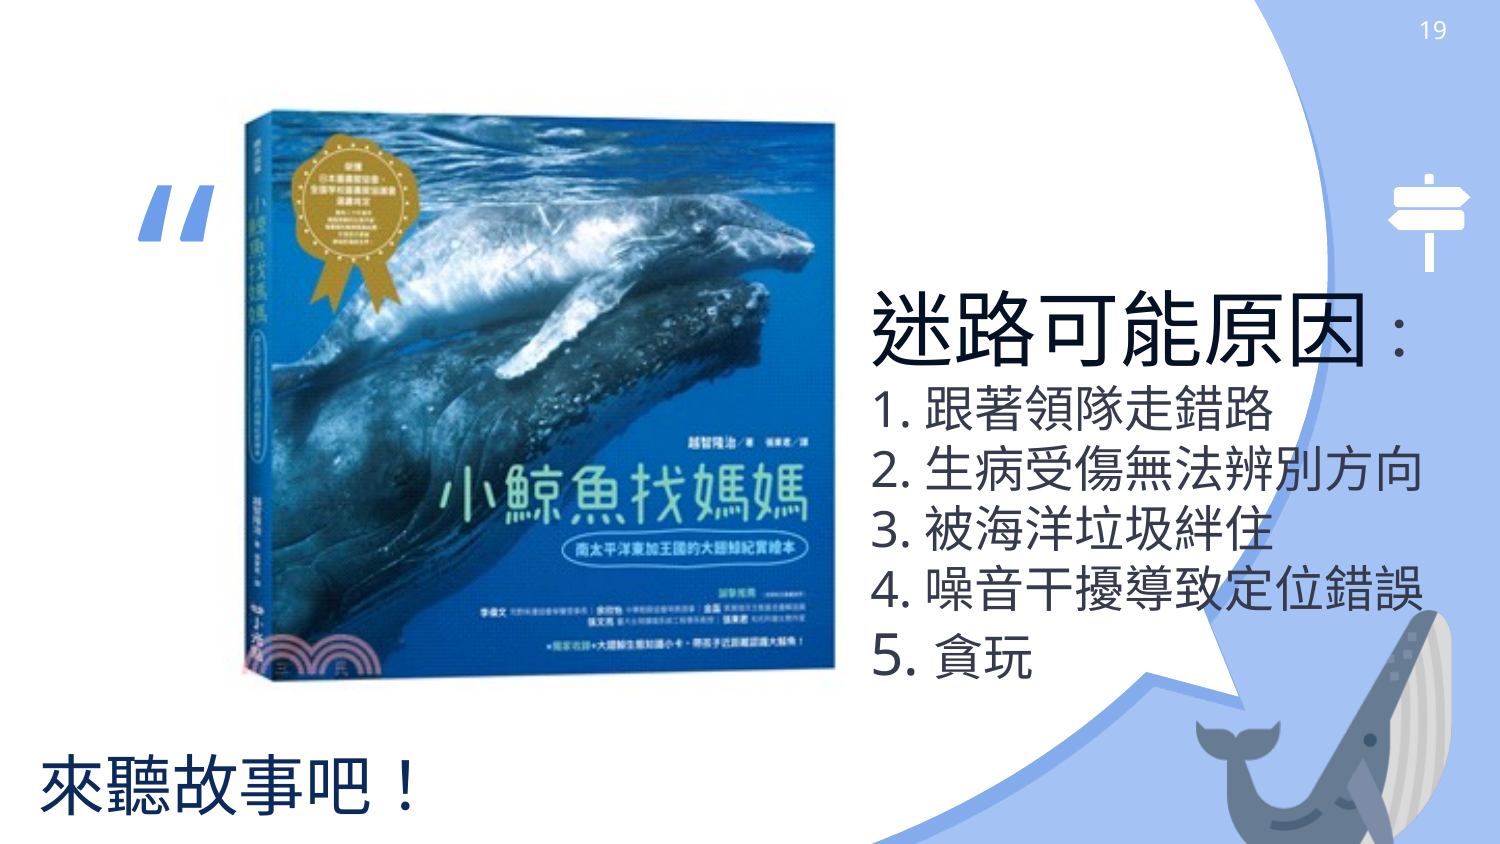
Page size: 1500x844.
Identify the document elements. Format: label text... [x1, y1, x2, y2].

picture [222, 93, 844, 695]
text_box [1425, 233, 1434, 270]
text_box [1387, 210, 1465, 231]
text_box [1424, 173, 1434, 185]
text_box [1393, 187, 1471, 208]
text_box 來聽故事吧！ [23, 688, 598, 844]
text_box 19 [1403, 0, 1494, 65]
picture [1183, 597, 1465, 844]
text_box 迷路可能原因： 1.跟著領隊走錯路 2.生病受傷無法辨別方向 3.被海洋垃圾絆住 4.噪音干擾導致定位錯誤 5.貪玩 [855, 270, 1443, 765]
